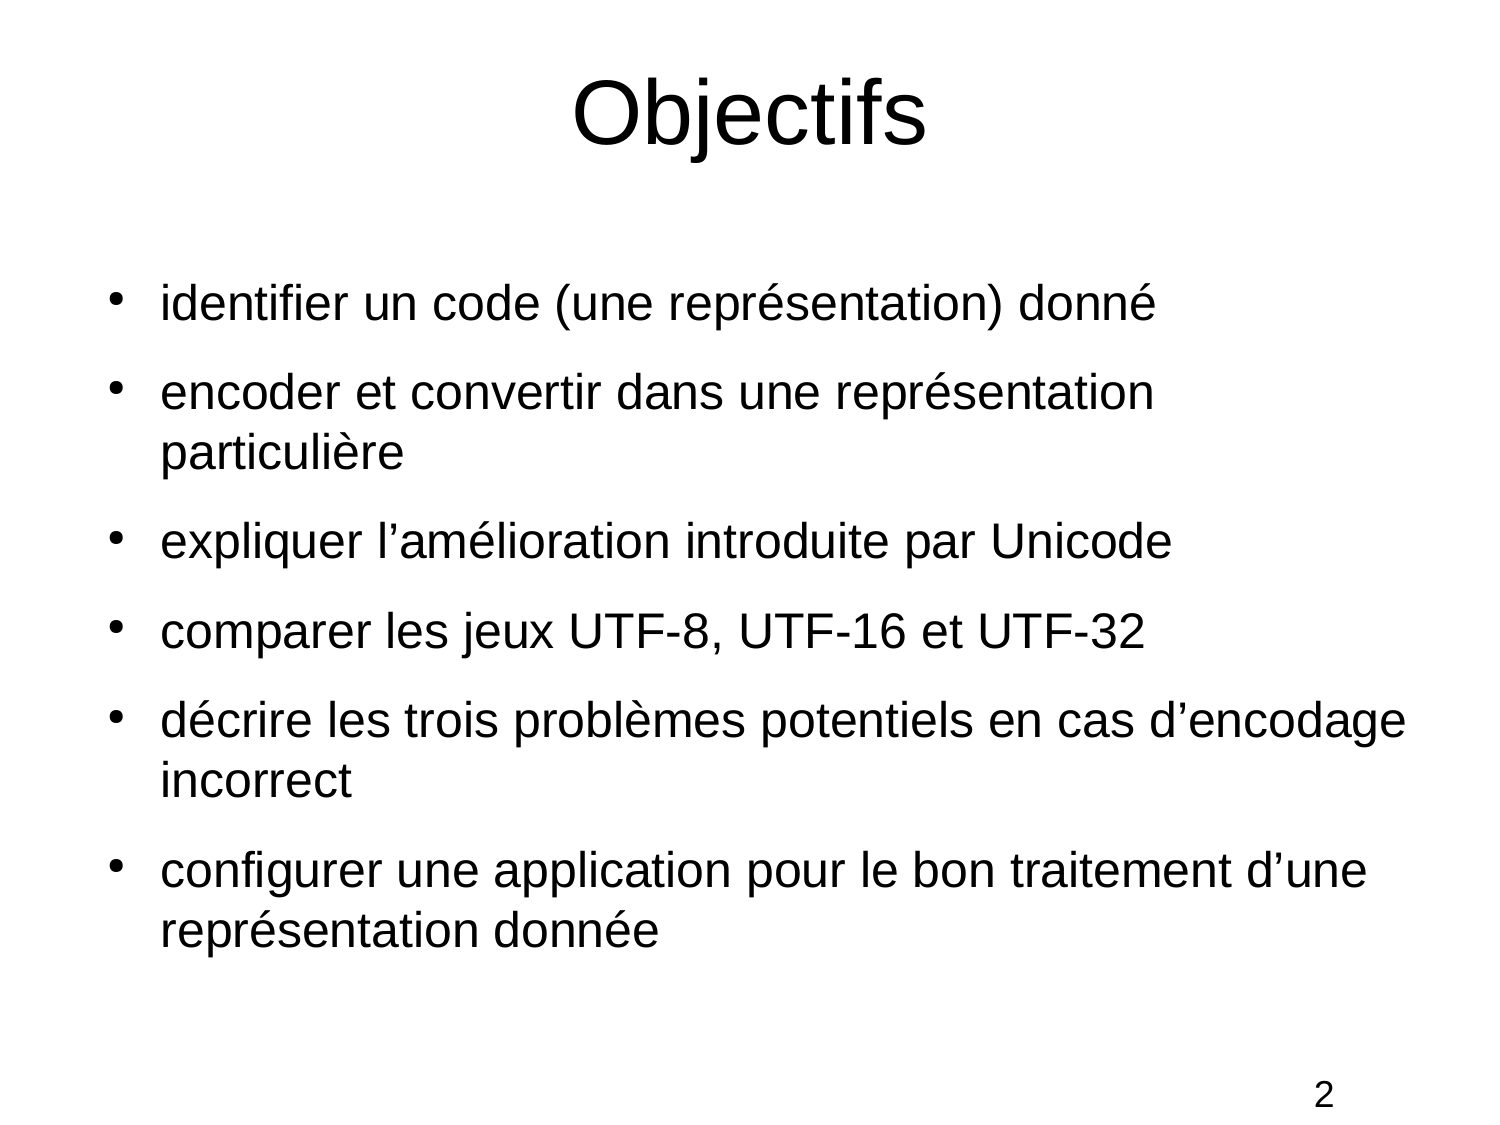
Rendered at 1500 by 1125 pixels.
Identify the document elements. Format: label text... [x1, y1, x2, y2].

list identifier un code (une représentation) donné encoder et convertir dans une représentation particulière expliquer l’amélioration introduite par Unicode comparer les jeux UTF-8, UTF-16 et UTF-32 décrire les trois problèmes potentiels en cas d’encodage incorrect configurer une application pour le bon traitement d’une représentation donnée [75, 262, 1425, 1005]
title Objectifs [75, 45, 1425, 233]
